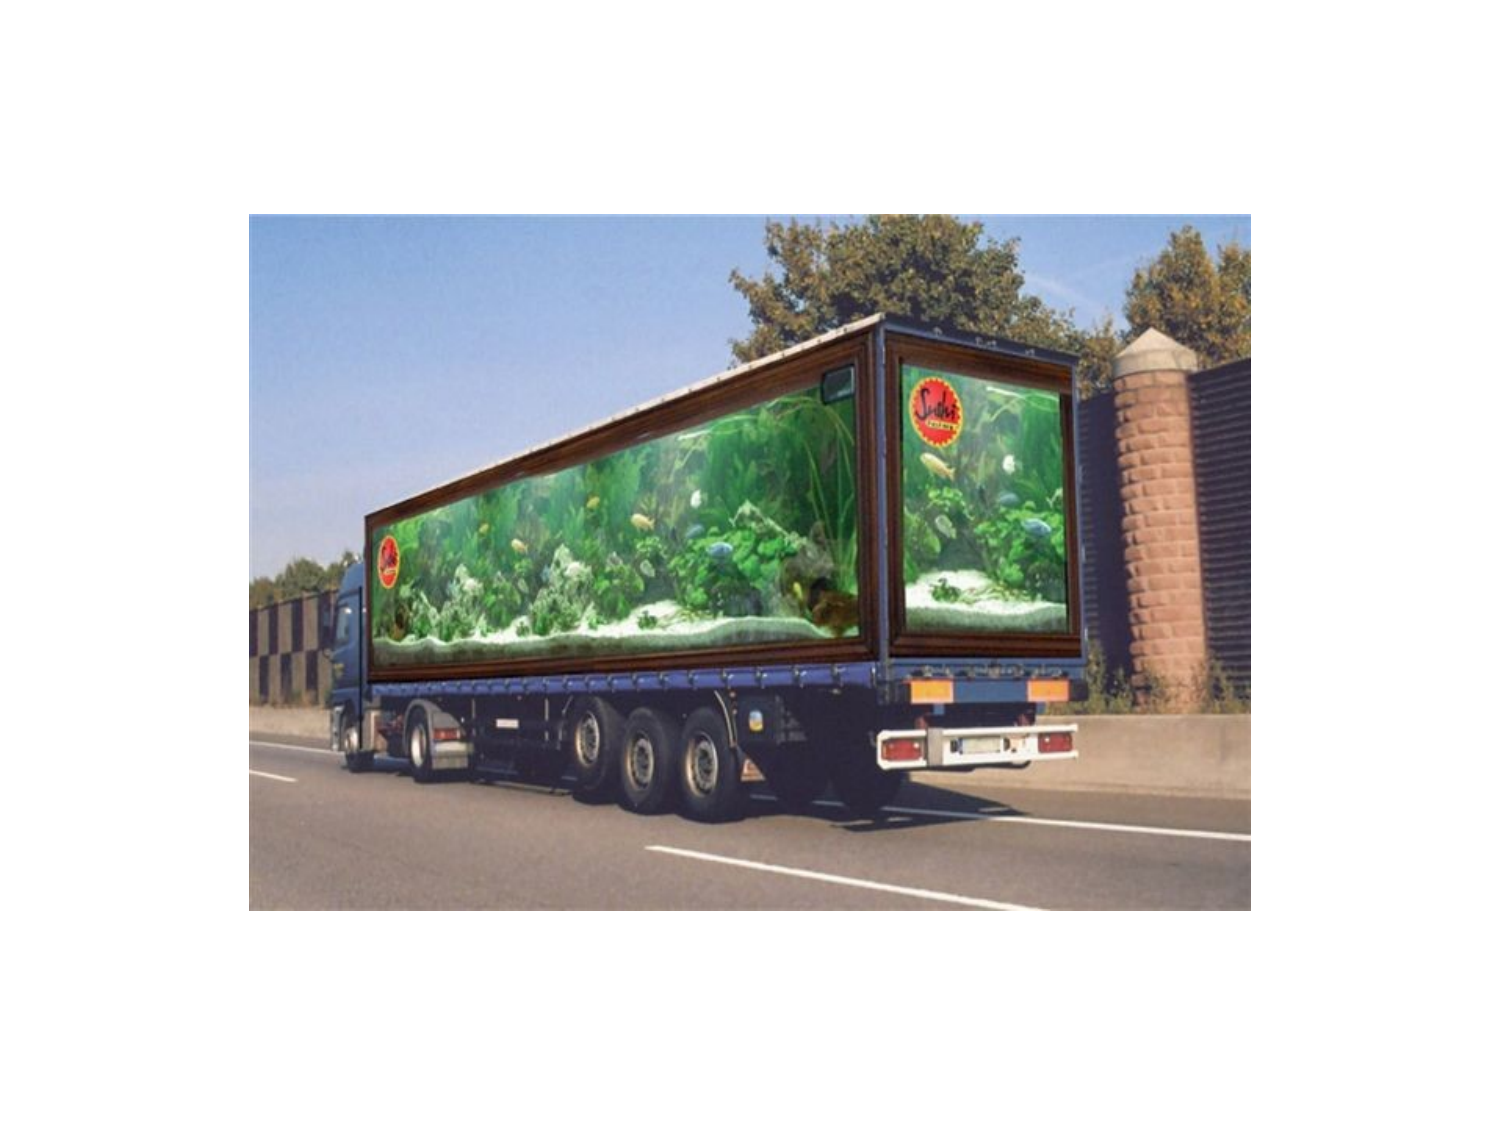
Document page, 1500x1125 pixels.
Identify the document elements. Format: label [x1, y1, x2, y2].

picture [249, 214, 1251, 911]
